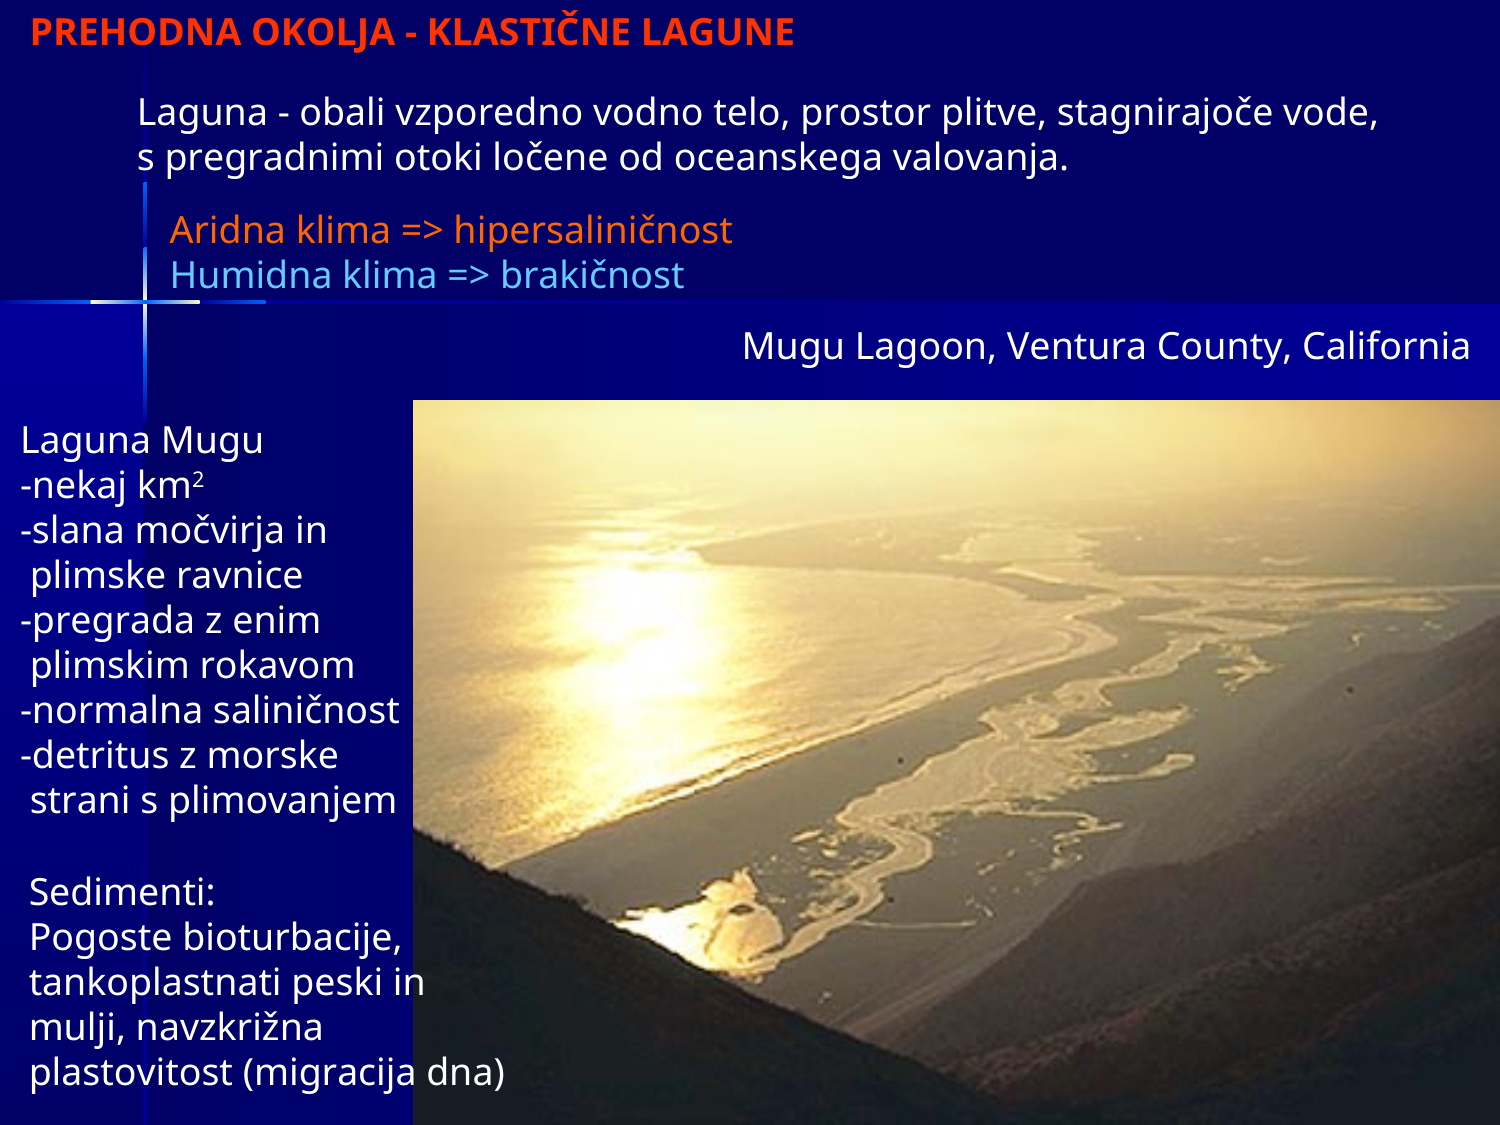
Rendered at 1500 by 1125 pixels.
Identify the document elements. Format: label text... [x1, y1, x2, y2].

text_box Sedimenti: Pogoste bioturbacije, tankoplastnati peski in mulji, navzkrižna plastovitost (migracija dna) [14, 860, 521, 1101]
text_box Laguna Mugu -nekaj km2 -slana močvirja in plimske ravnice -pregrada z enim plimskim rokavom -normalna saliničnost -detritus z morske strani s plimovanjem [5, 408, 416, 830]
picture [413, 400, 1500, 1125]
text_box Aridna klima => hipersaliničnost Humidna klima => brakičnost [154, 198, 749, 305]
text_box Mugu Lagoon, Ventura County, California [726, 314, 1497, 375]
text_box PREHODNA OKOLJA - KLASTIČNE LAGUNE [14, 0, 811, 61]
text_box Laguna - obali vzporedno vodno telo, prostor plitve, stagnirajoče vode, s pregradnimi otoki ločene od oceanskega valovanja. [122, 80, 1406, 187]
